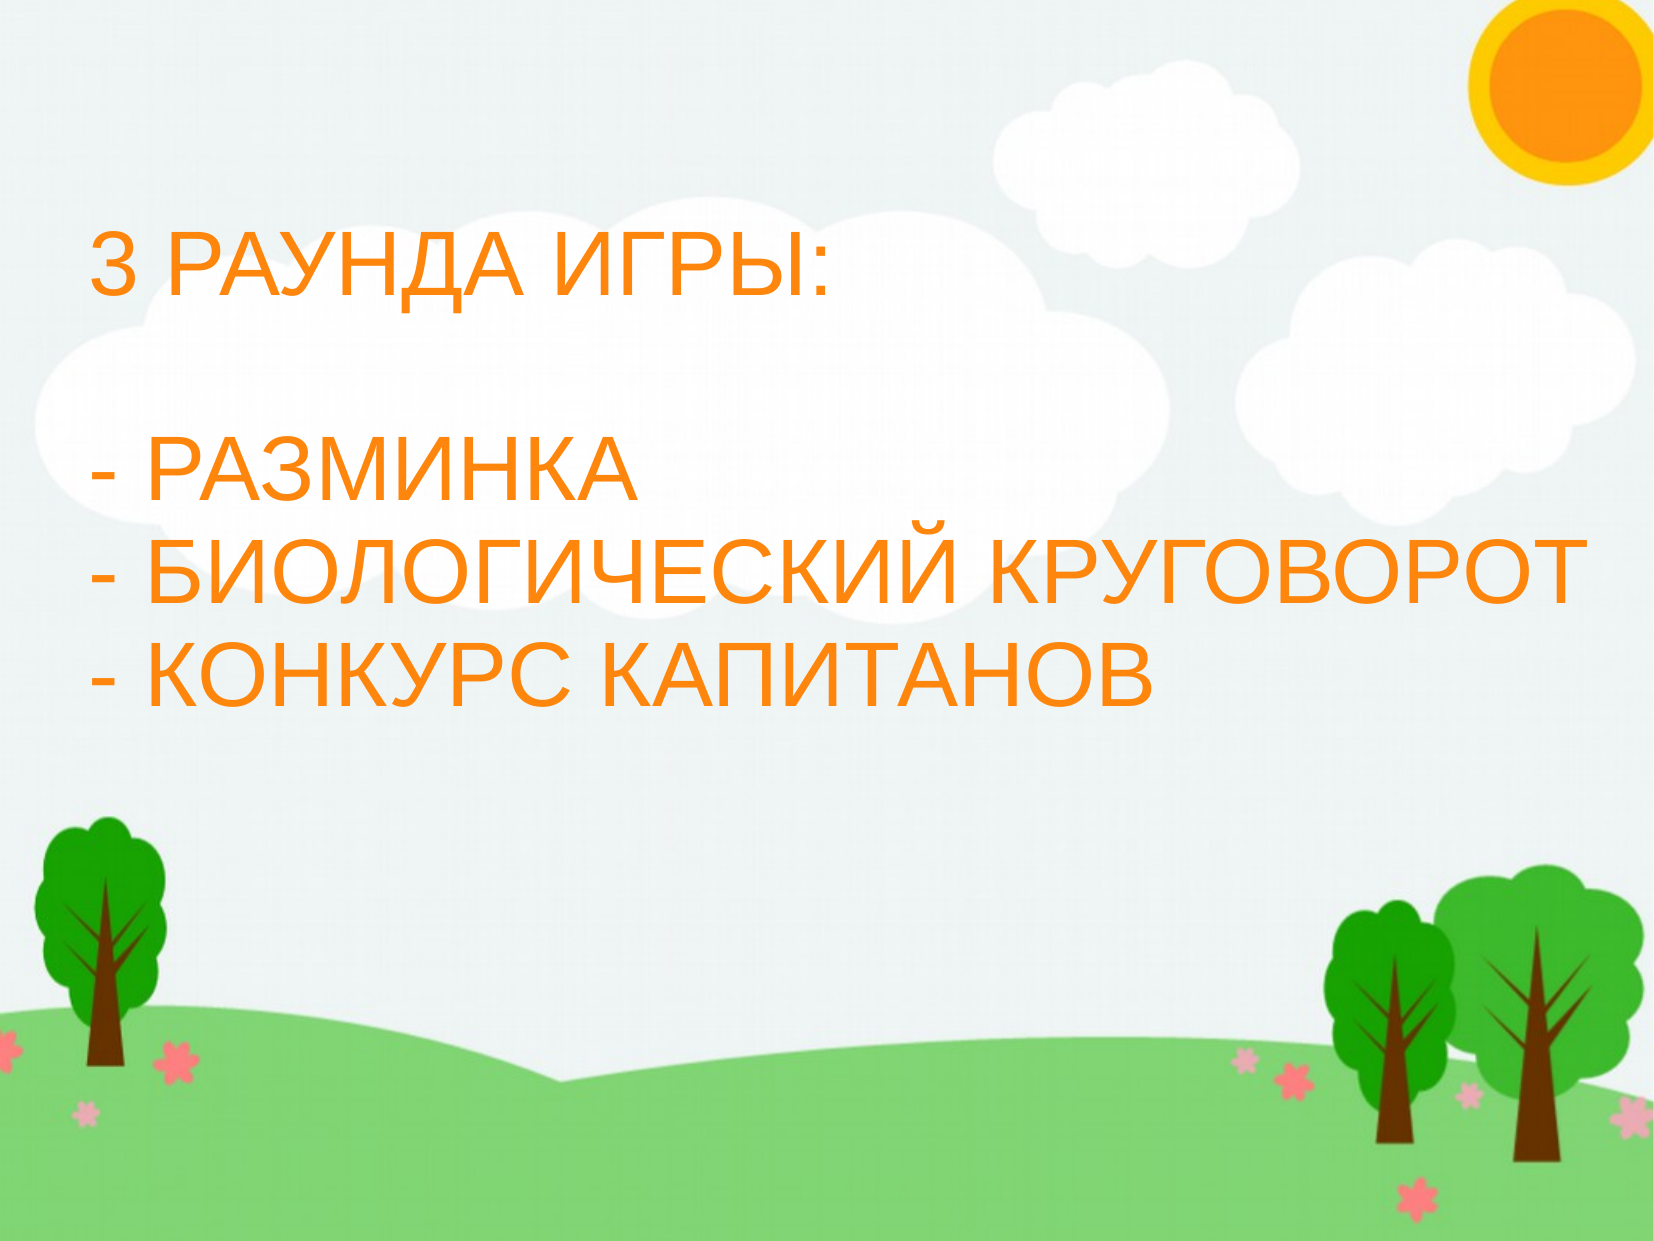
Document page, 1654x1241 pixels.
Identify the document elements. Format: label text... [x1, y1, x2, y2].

title 3 РАУНДА ИГРЫ: - РАЗМИНКА - БИОЛОГИЧЕСКИЙ КРУГОВОРОТ - КОНКУРС КАПИТАНОВ [88, 59, 1654, 880]
picture [0, 0, 1654, 1241]
